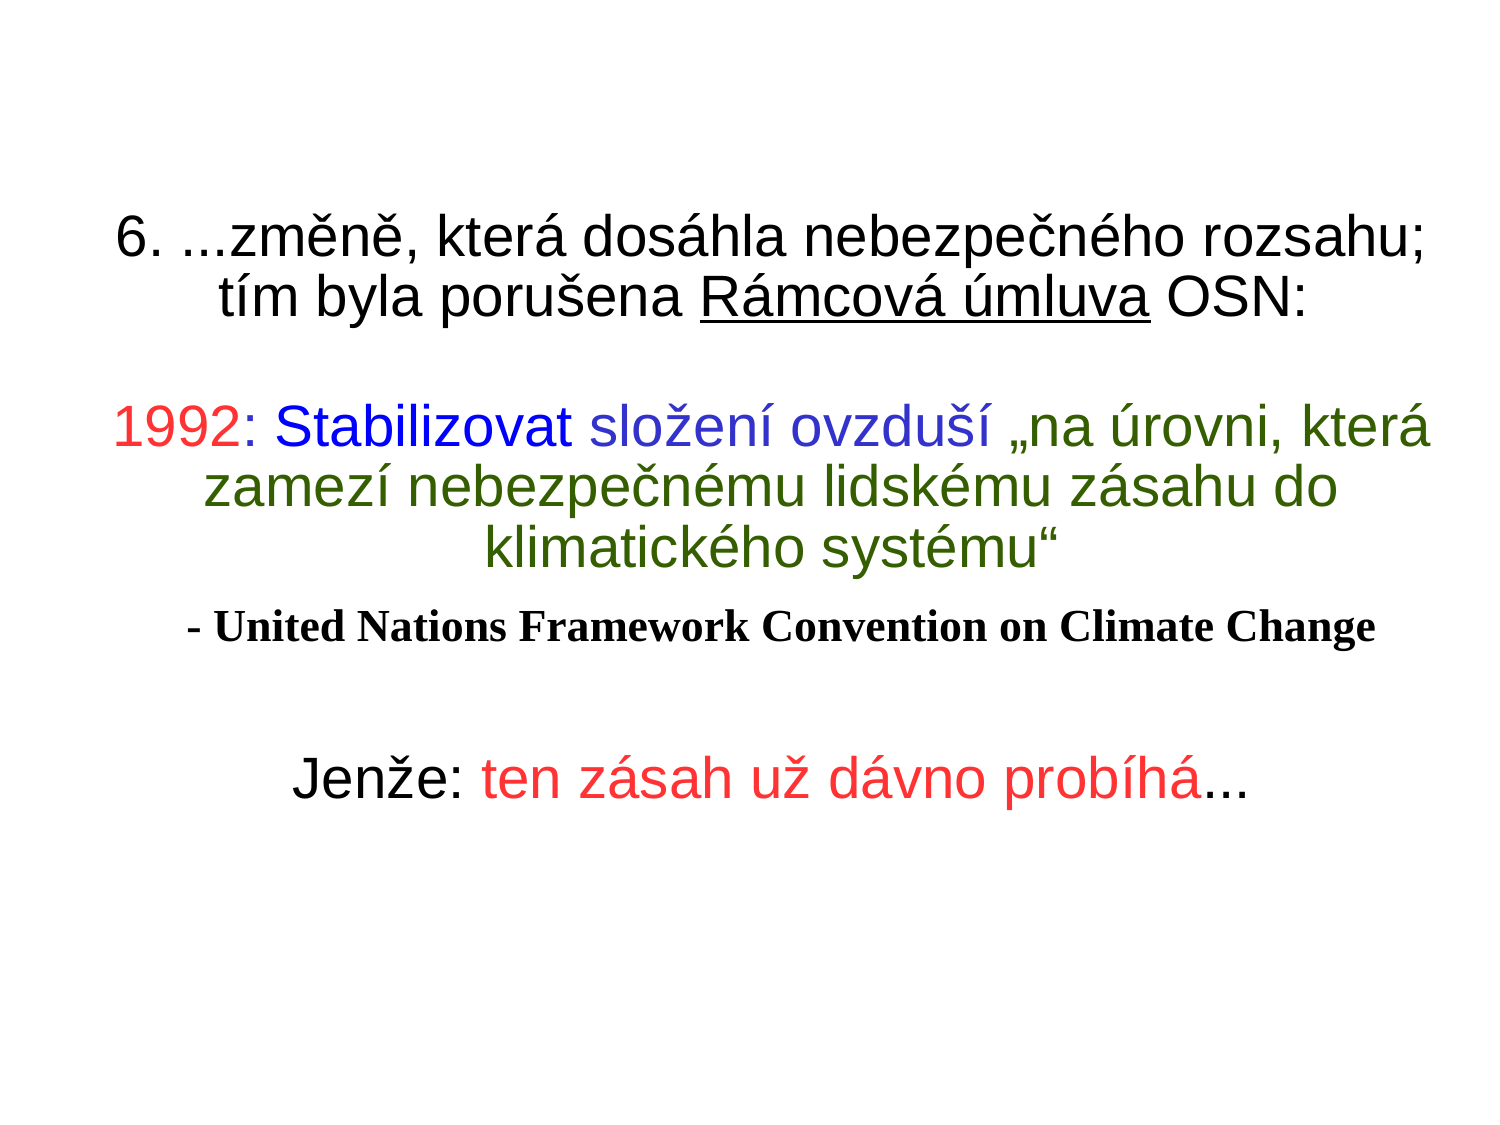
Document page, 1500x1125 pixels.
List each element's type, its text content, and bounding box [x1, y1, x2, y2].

title 6. ...změně, která dosáhla nebezpečného rozsahu; tím byla porušena Rámcová úmluva OSN: 1992: Stabilizovat složení ovzduší „na úrovni, která zamezí nebezpečnému lidskému zásahu do klimatického systému“ - United Nations Framework Convention on Climate Change Jenže: ten zásah už dávno probíhá... [97, 36, 1447, 1125]
